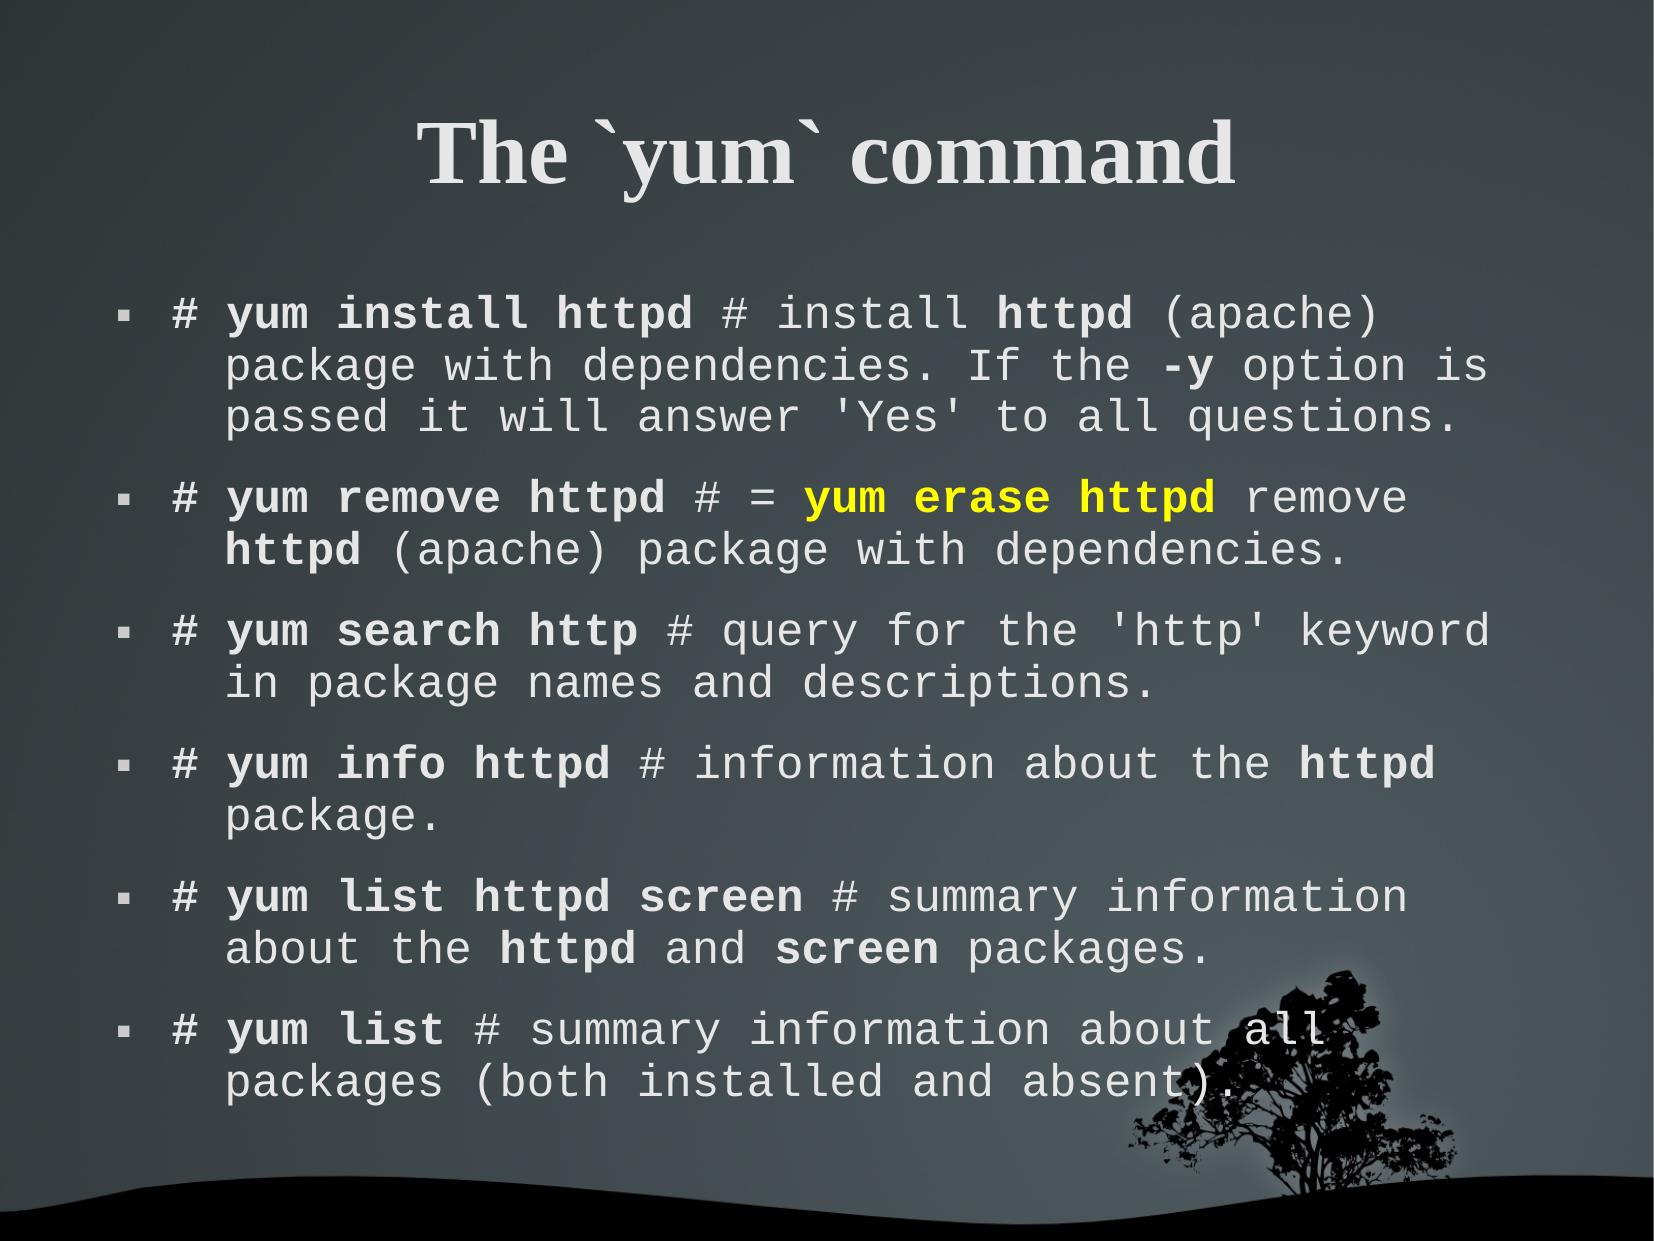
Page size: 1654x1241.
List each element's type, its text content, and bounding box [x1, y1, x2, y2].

title The `yum` command [82, 49, 1571, 257]
list # yum install httpd # install httpd (apache) package with dependencies. If the -y option is passed it will answer 'Yes' to all questions. # yum remove httpd # = yum erase httpd remove httpd (apache) package with dependencies. # yum search http # query for the 'http' keyword in package names and descriptions. # yum info httpd # information about the httpd package. # yum list httpd screen # summary information about the httpd and screen packages. # yum list # summary information about all packages (both installed and absent). [82, 290, 1571, 1202]
picture [0, 0, 1654, 1241]
